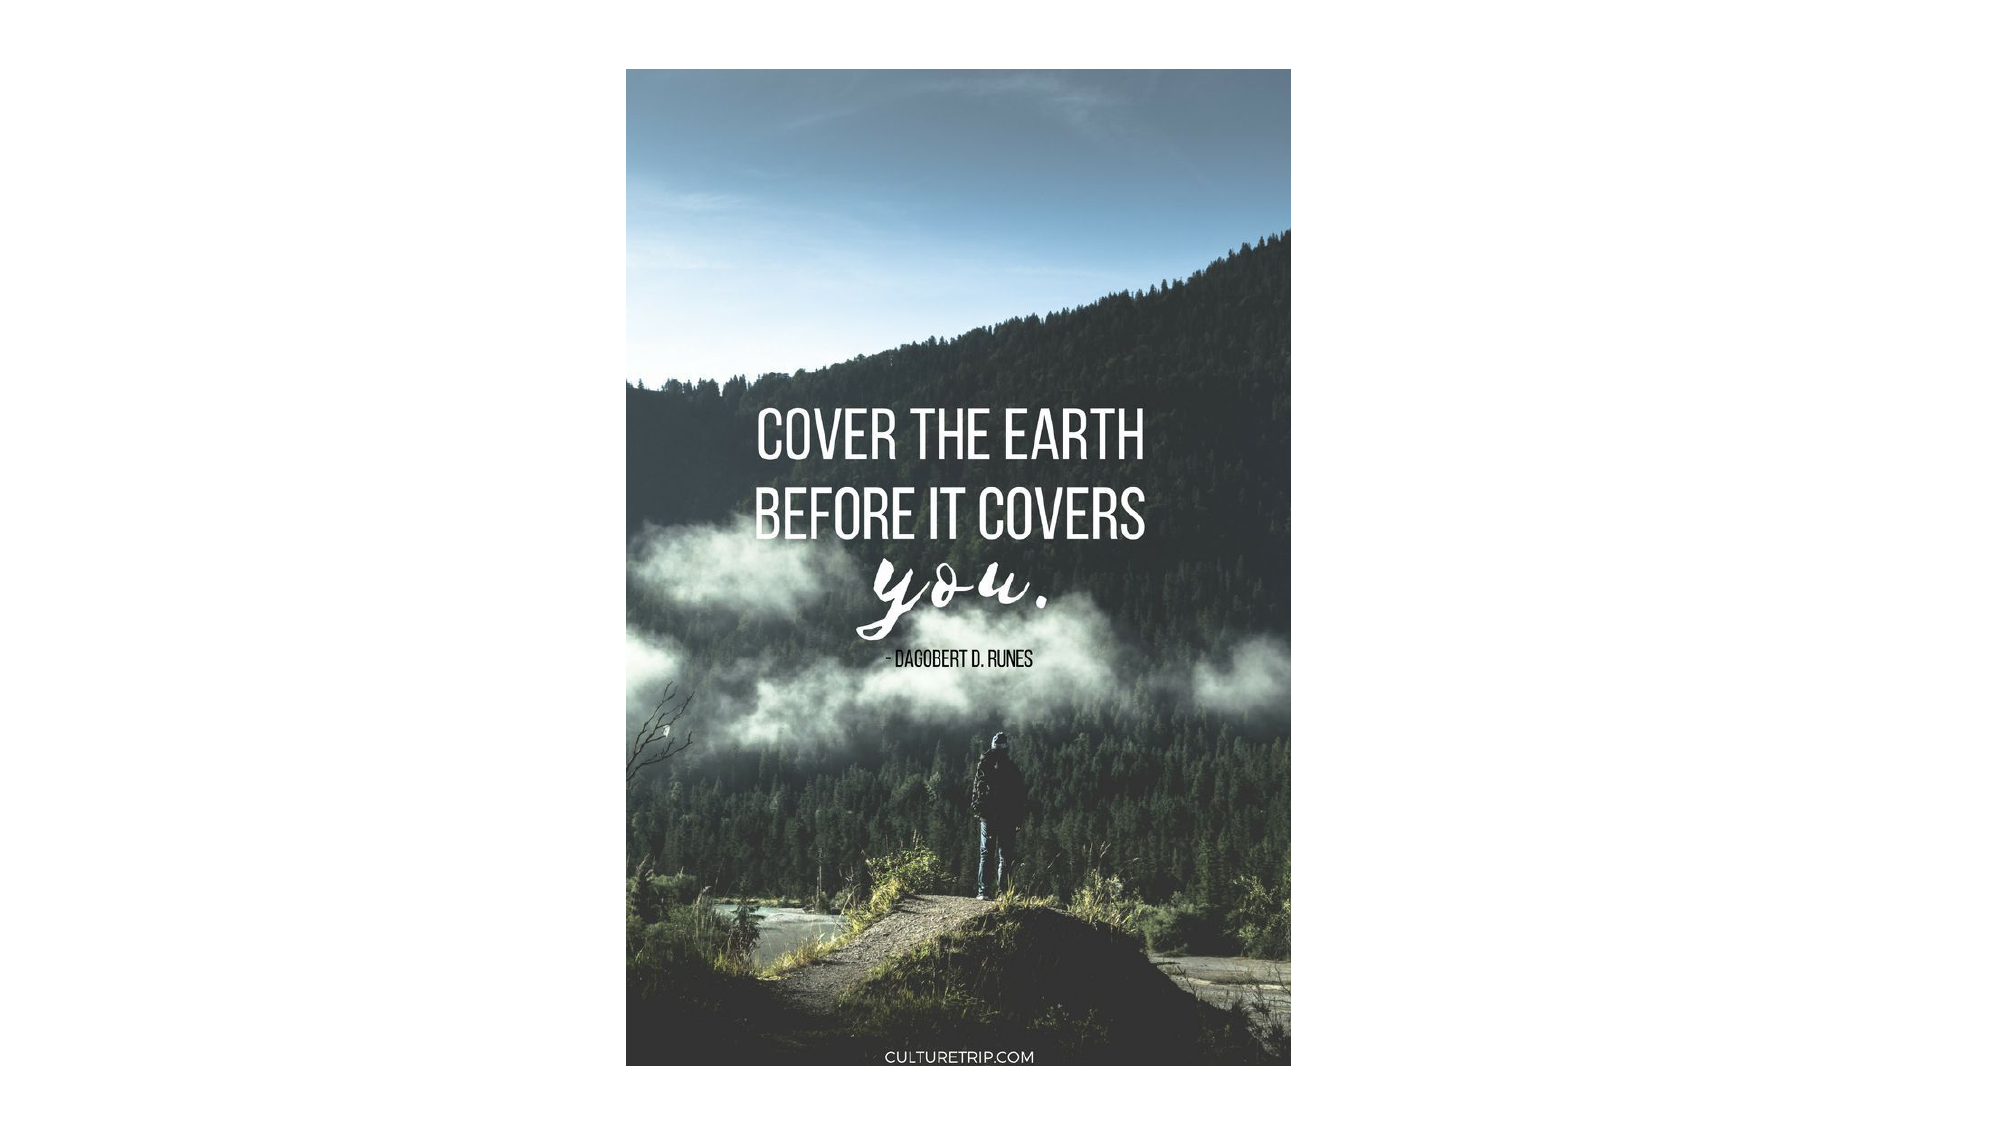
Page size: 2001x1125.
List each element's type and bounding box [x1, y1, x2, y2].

picture [626, 69, 1291, 1066]
